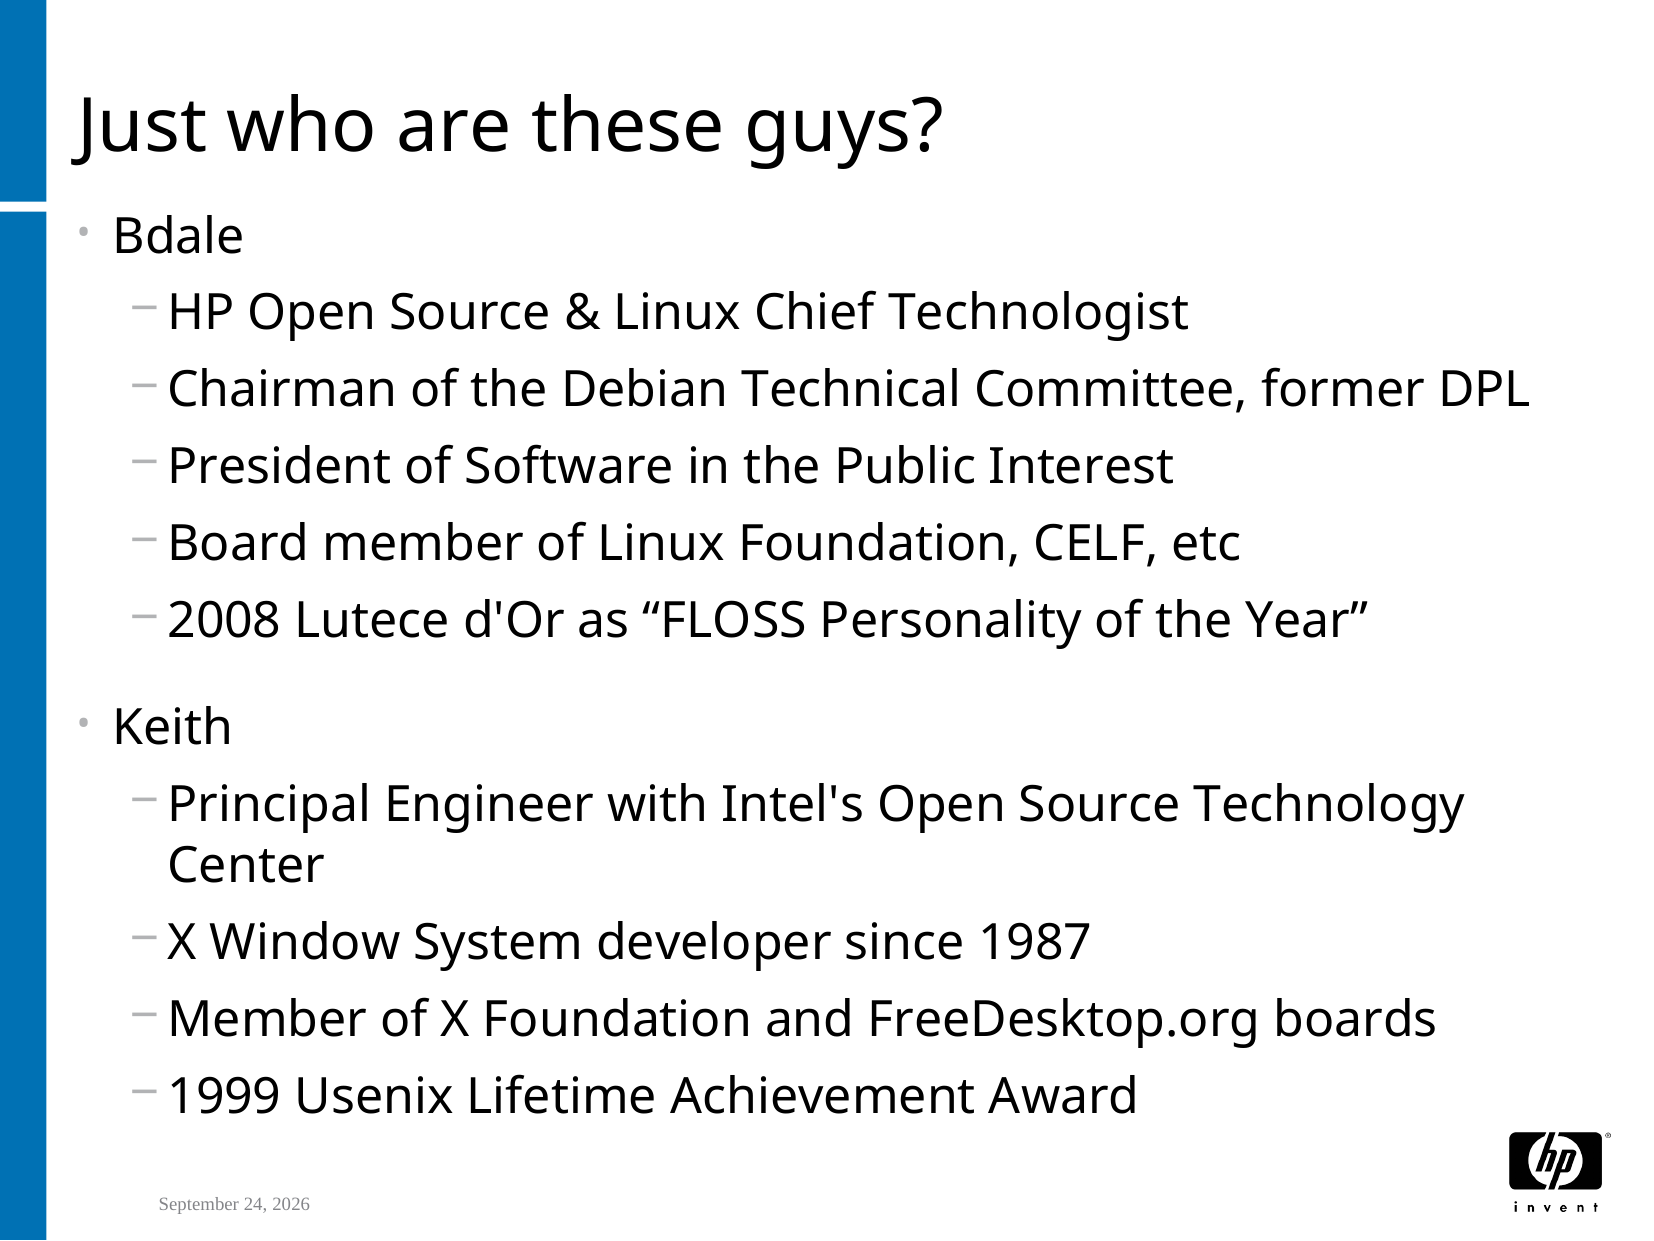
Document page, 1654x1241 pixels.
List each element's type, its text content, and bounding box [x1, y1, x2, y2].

title Just who are these guys? [77, 20, 1458, 206]
picture [1509, 1132, 1611, 1212]
list Bdale HP Open Source & Linux Chief Technologist Chairman of the Debian Technical Committee, former DPL President of Software in the Public Interest Board member of Linux Foundation, CELF, etc 2008 Lutece d'Or as “FLOSS Personality of the Year” Keith Principal Engineer with Intel's Open Source Technology Center X Window System developer since 1987 Member of X Foundation and FreeDesktop.org boards 1999 Usenix Lifetime Achievement Award [75, 206, 1571, 1117]
